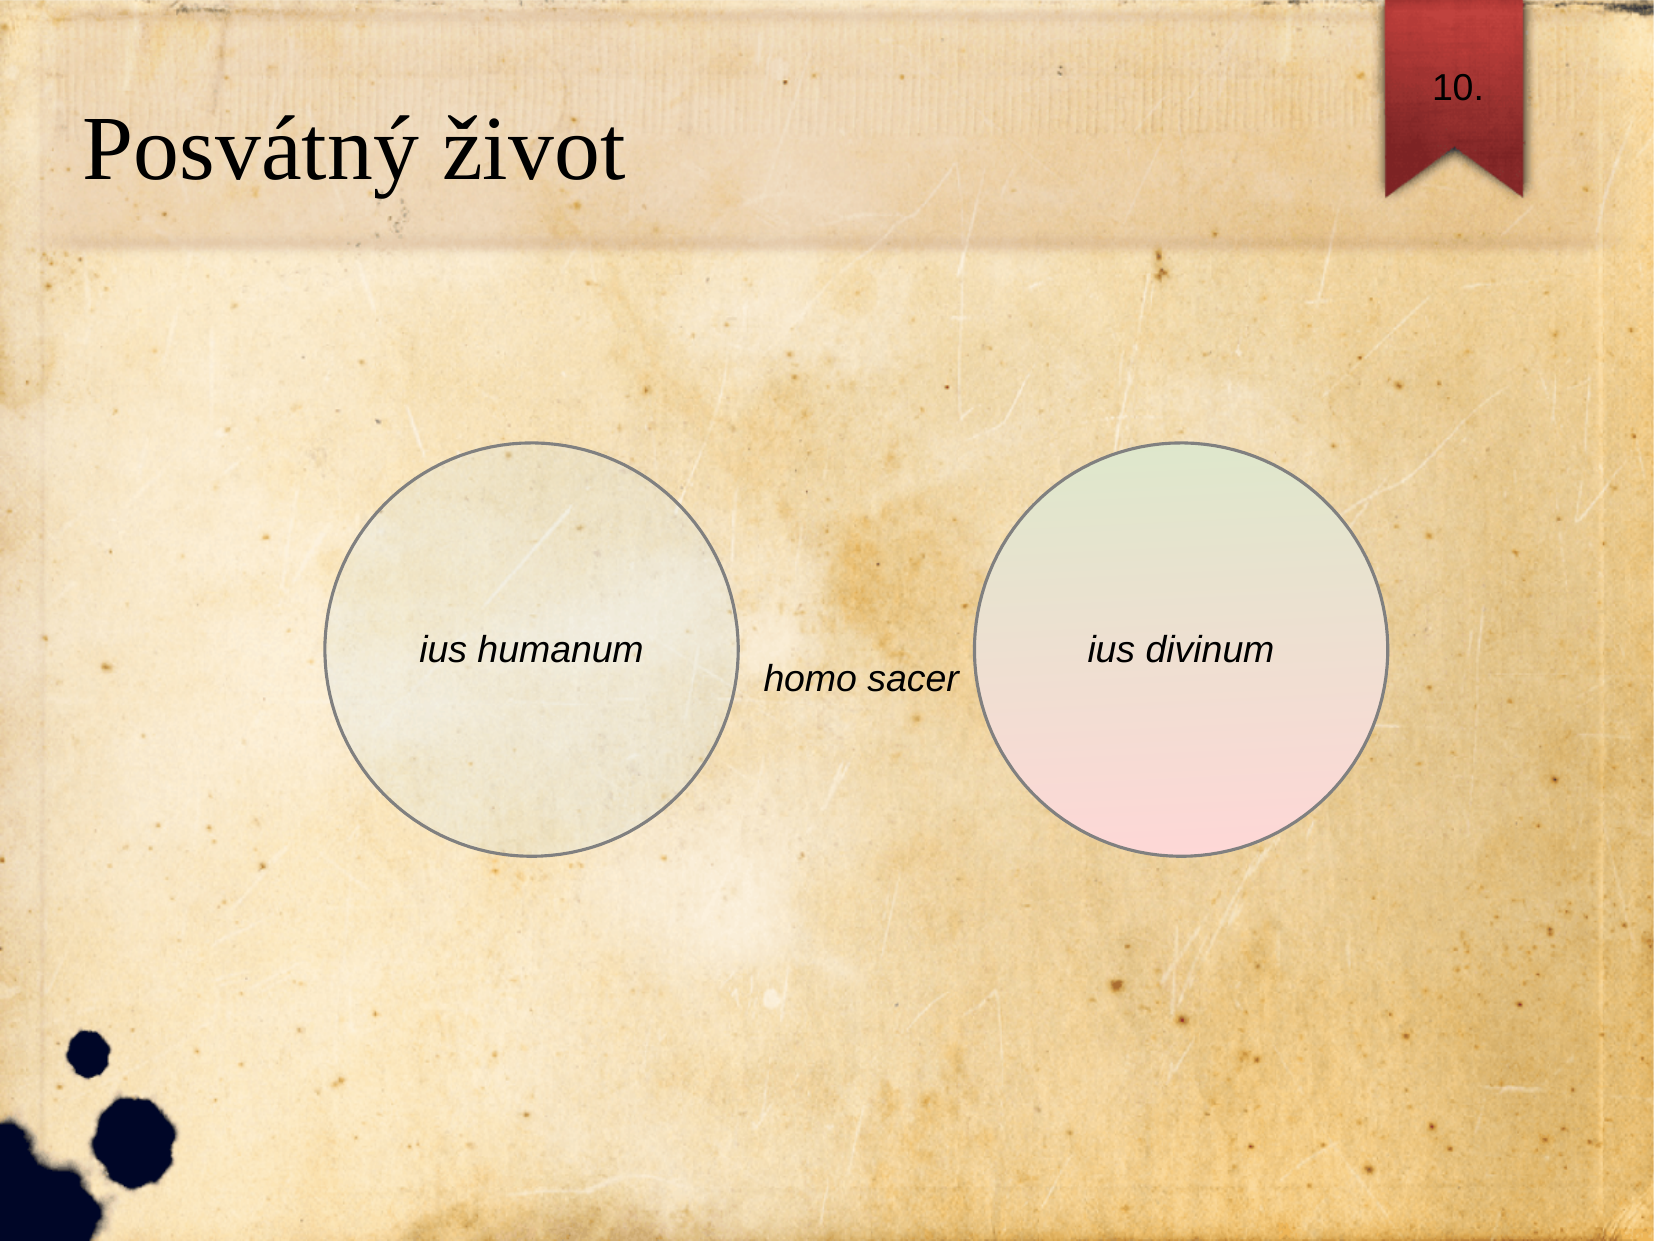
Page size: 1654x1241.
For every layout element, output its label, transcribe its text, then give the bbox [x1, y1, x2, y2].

text_box ius divinum [974, 442, 1388, 857]
text_box ius humanum [324, 442, 739, 856]
text_box homo sacer [738, 649, 975, 739]
list [59, 265, 1595, 1182]
text_box 10. [1417, 59, 1506, 116]
title Posvátný život [82, 49, 1347, 237]
